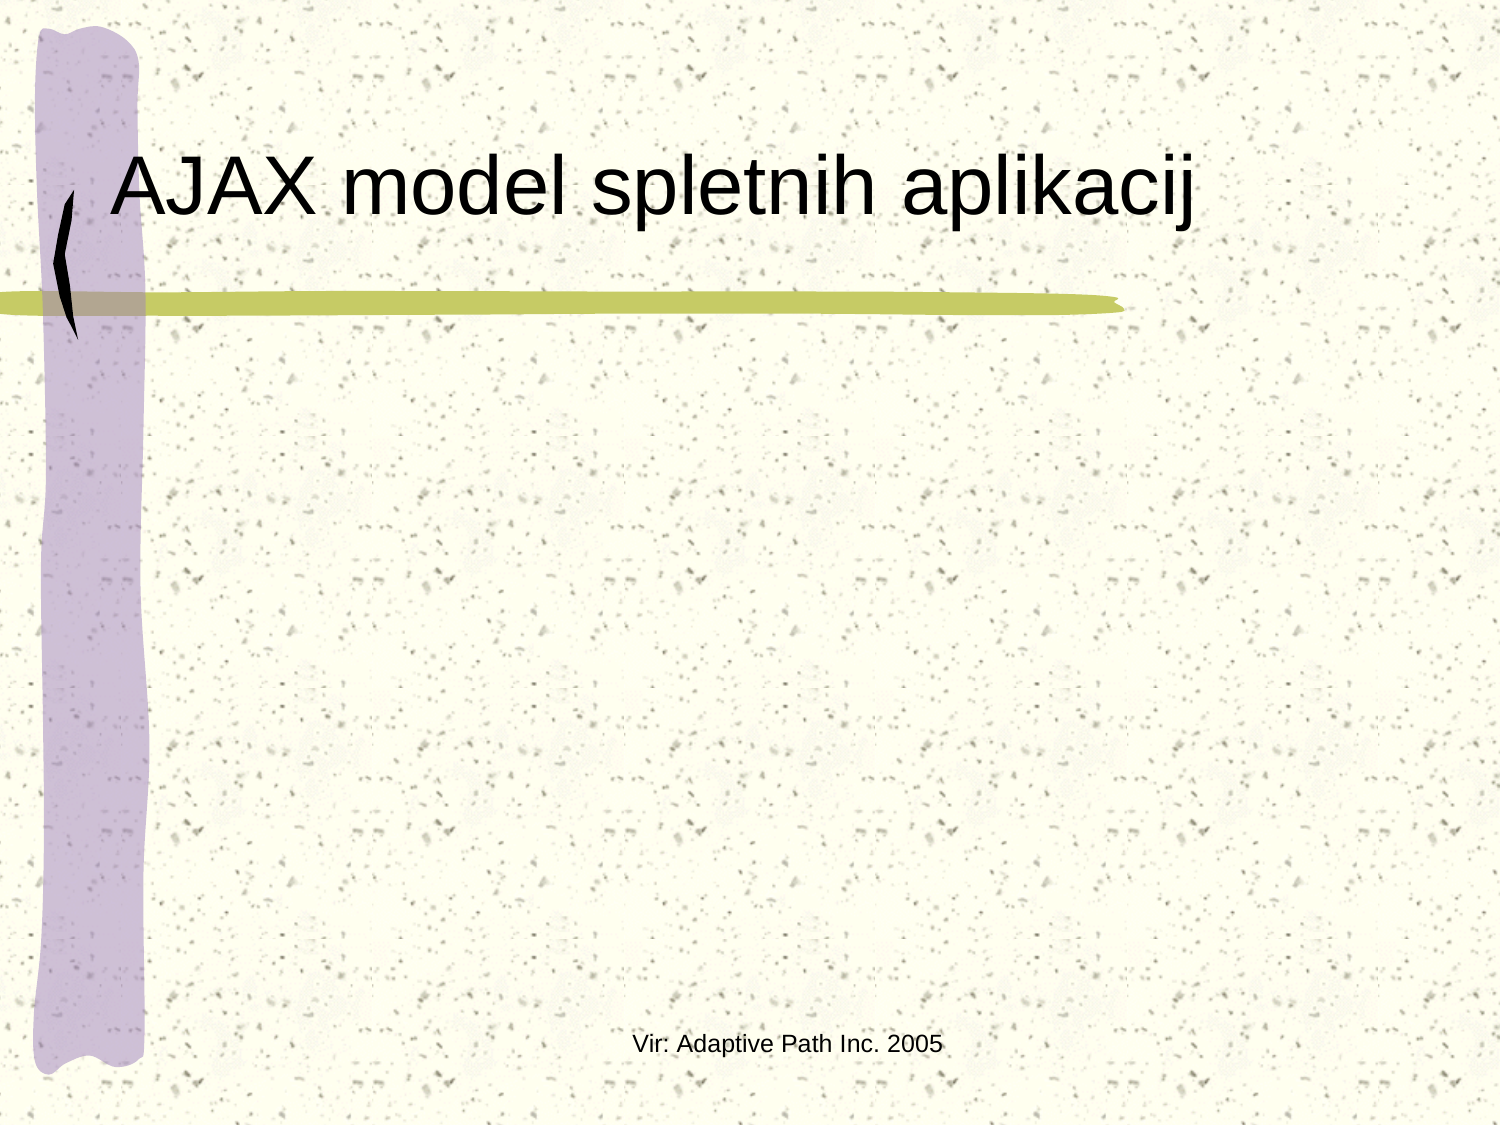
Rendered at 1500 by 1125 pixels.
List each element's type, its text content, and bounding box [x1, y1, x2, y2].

title AJAX model spletnih aplikacij [110, 93, 1392, 282]
picture [0, 0, 1500, 1125]
text_box Vir: Adaptive Path Inc. 2005 [632, 1030, 944, 1059]
